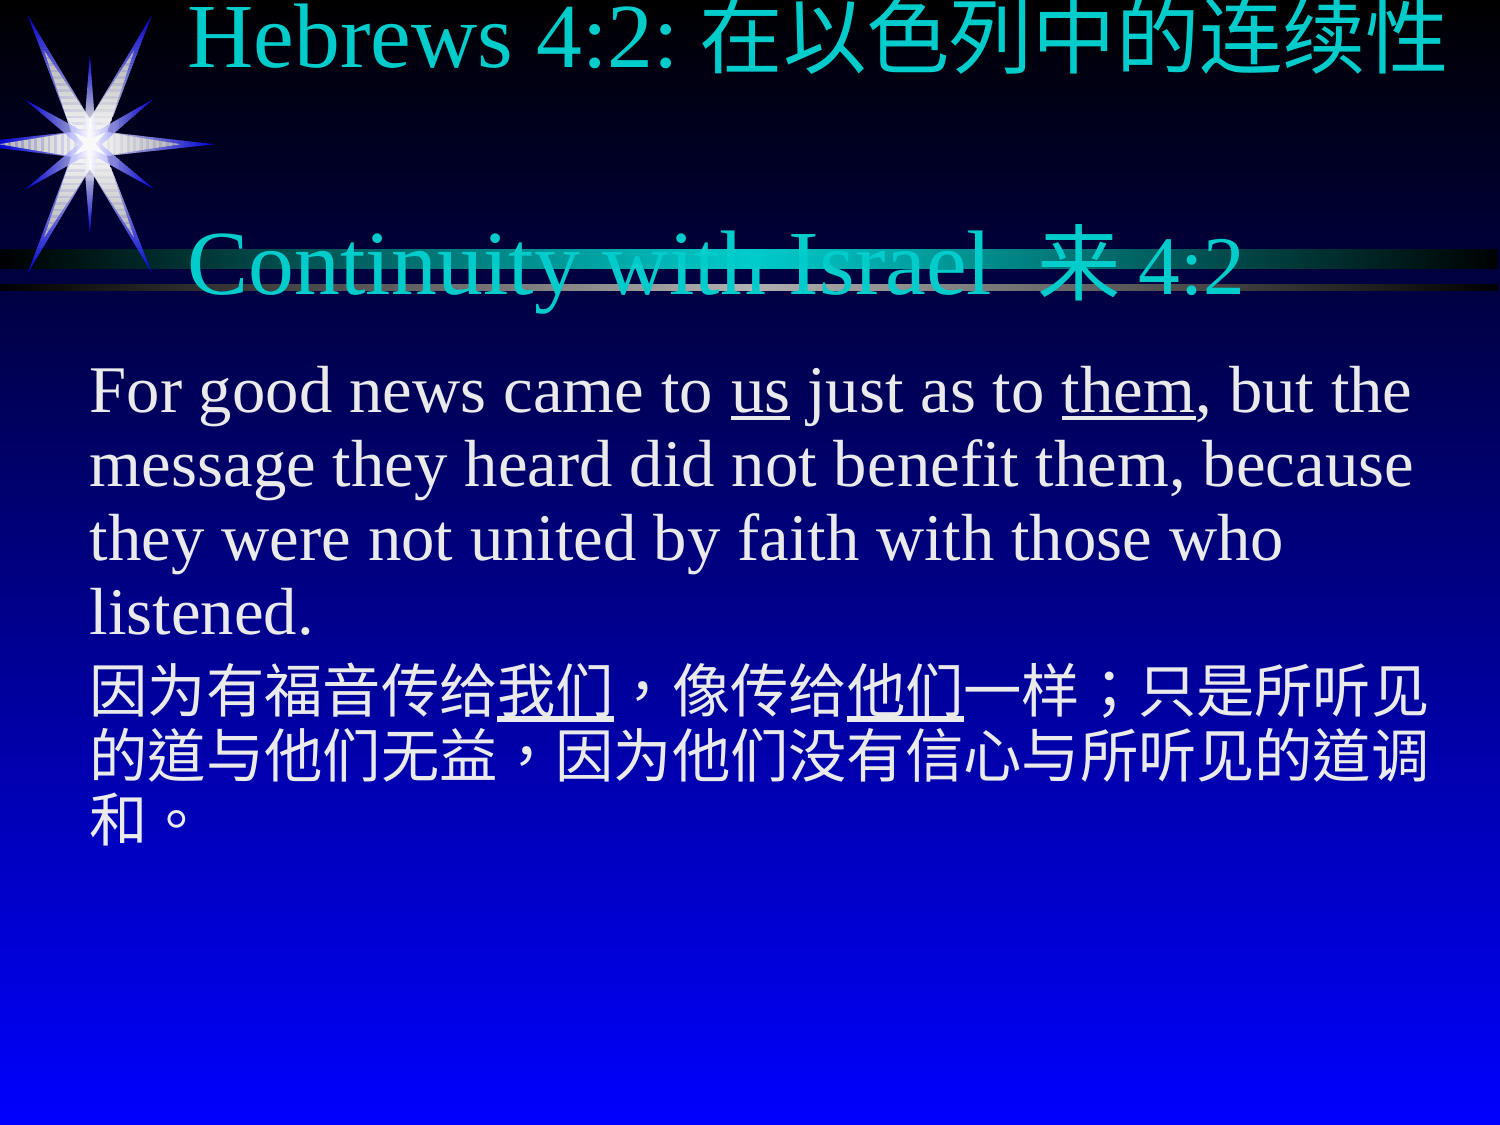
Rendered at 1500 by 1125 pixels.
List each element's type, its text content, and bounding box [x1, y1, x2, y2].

title Hebrews 4:2:在以色列中的连续性 Continuity with Israel 来4:2 [187, 47, 1463, 253]
text_box For good news came to us just as to them, but the message they heard did not benefit them, because they were not united by faith with those who listened. 因为有福音传给我们，像传给他们一样；只是所听见的道与他们无益，因为他们没有信心与所听见的道调和。 [75, 345, 1463, 964]
